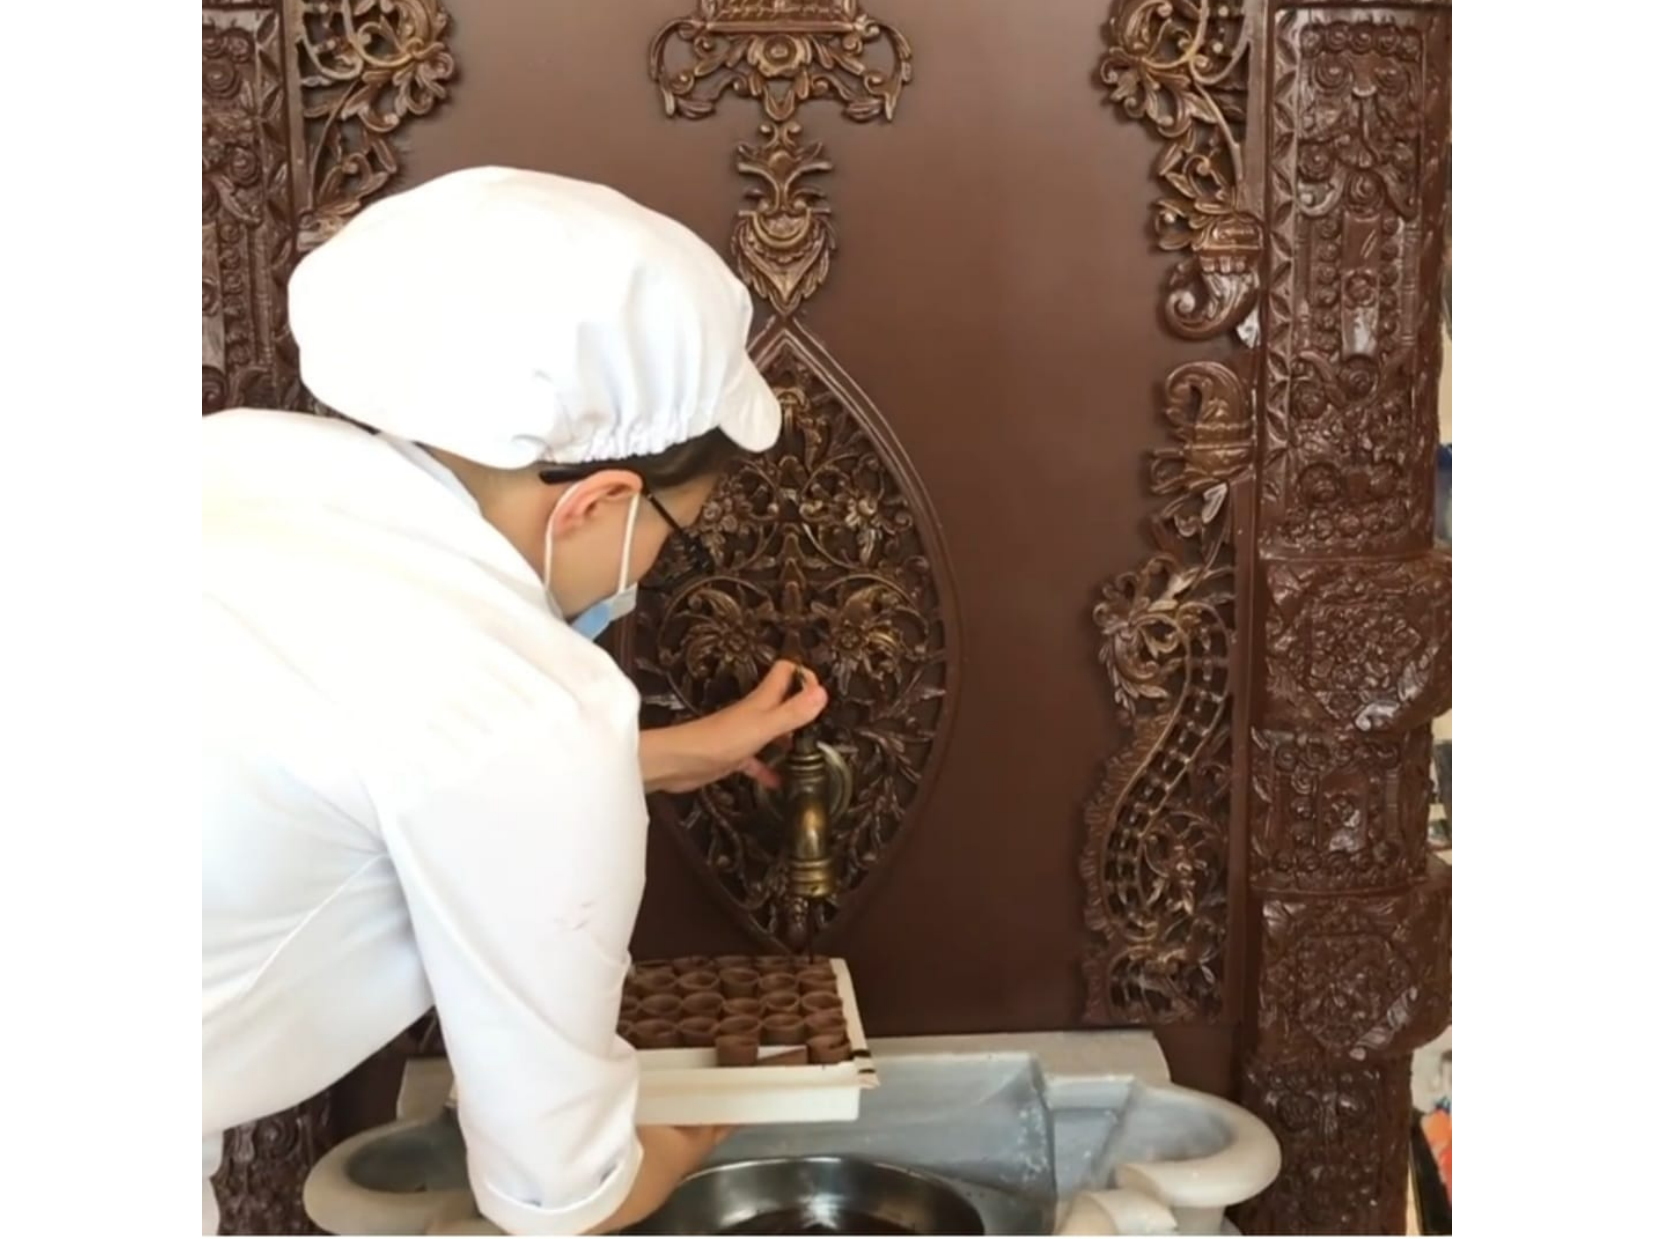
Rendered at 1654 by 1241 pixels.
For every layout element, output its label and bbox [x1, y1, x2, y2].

picture [202, 0, 1452, 1239]
